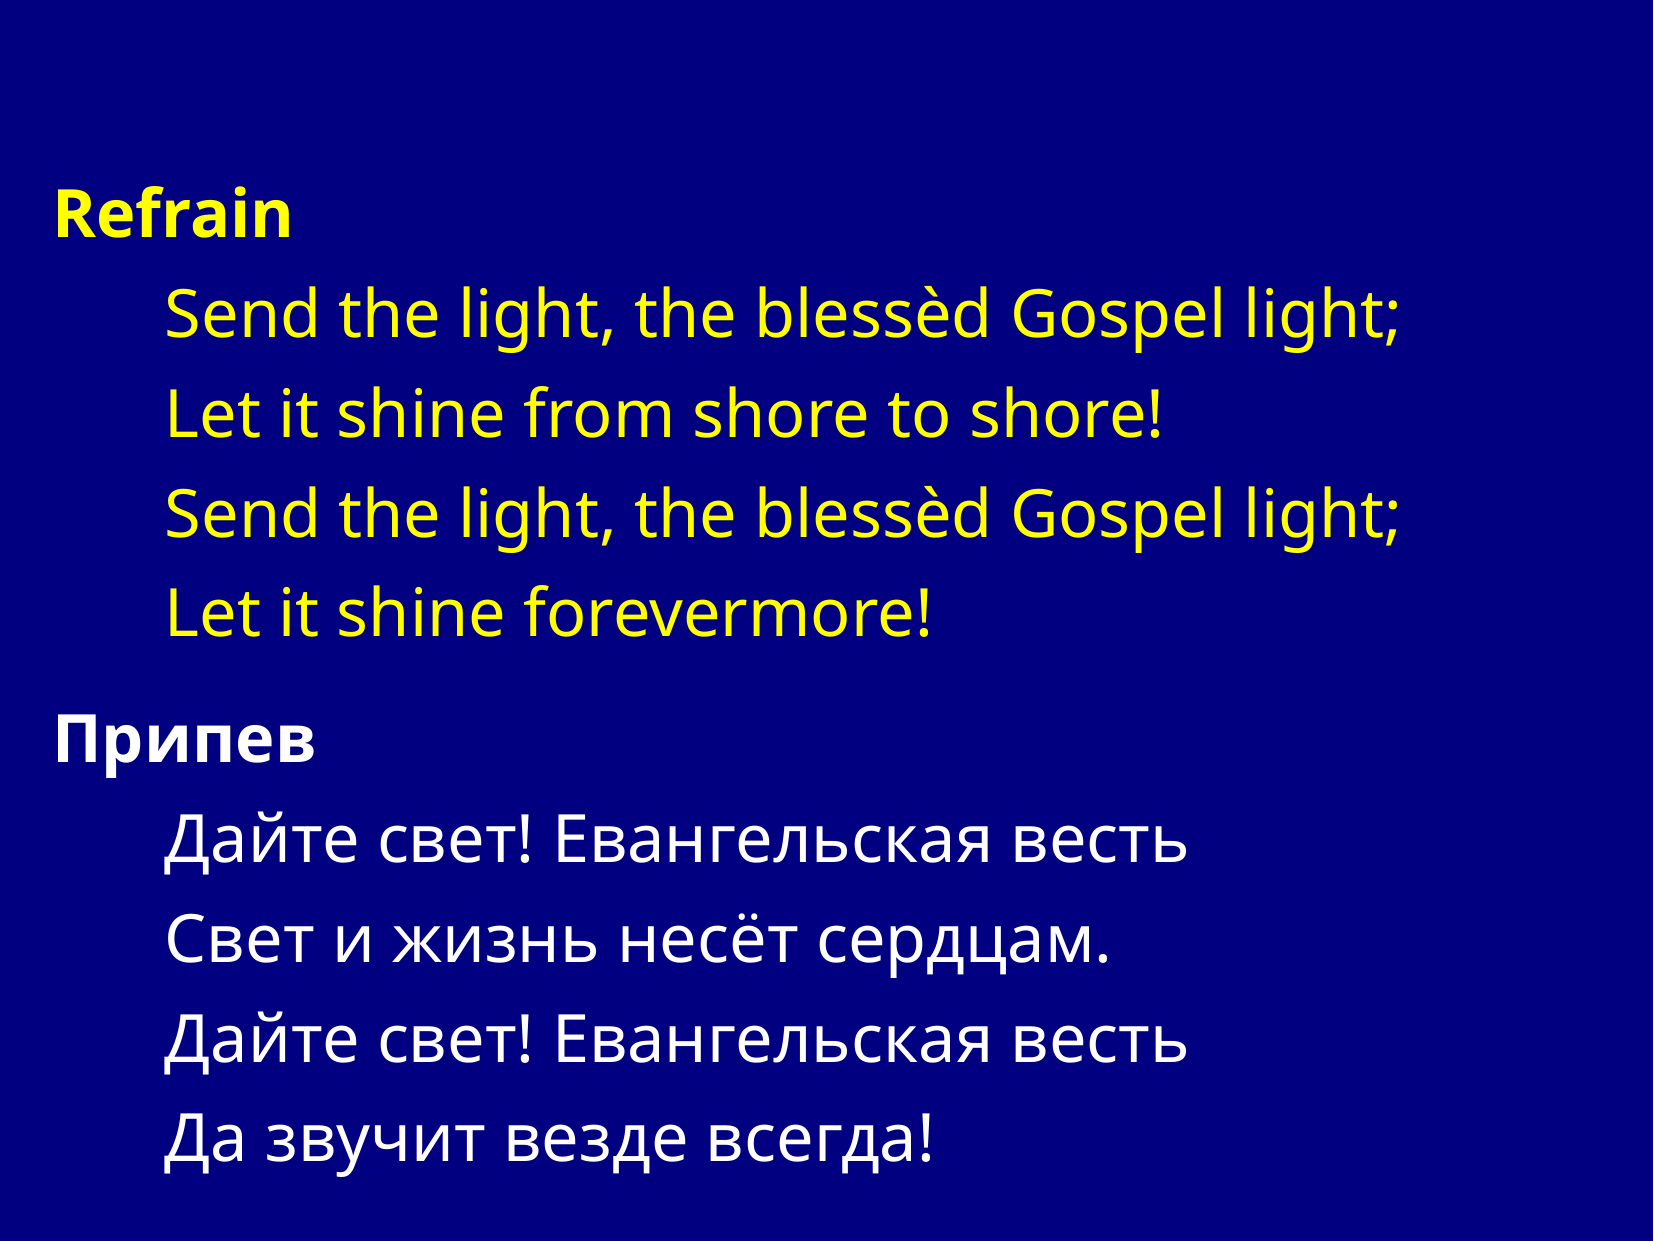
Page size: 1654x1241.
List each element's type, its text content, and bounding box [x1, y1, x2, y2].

text_box Припев Дайте свет! Евангельская весть Свет и жизнь несёт сердцам. Дайте свет! Евангельская весть Да звучит везде всегда! [37, 675, 1576, 1163]
text_box Refrain Send the light, the blessèd Gospel light; Let it shine from shore to shore! Send the light, the blessèd Gospel light; Let it shine forevermore! [37, 150, 1576, 638]
